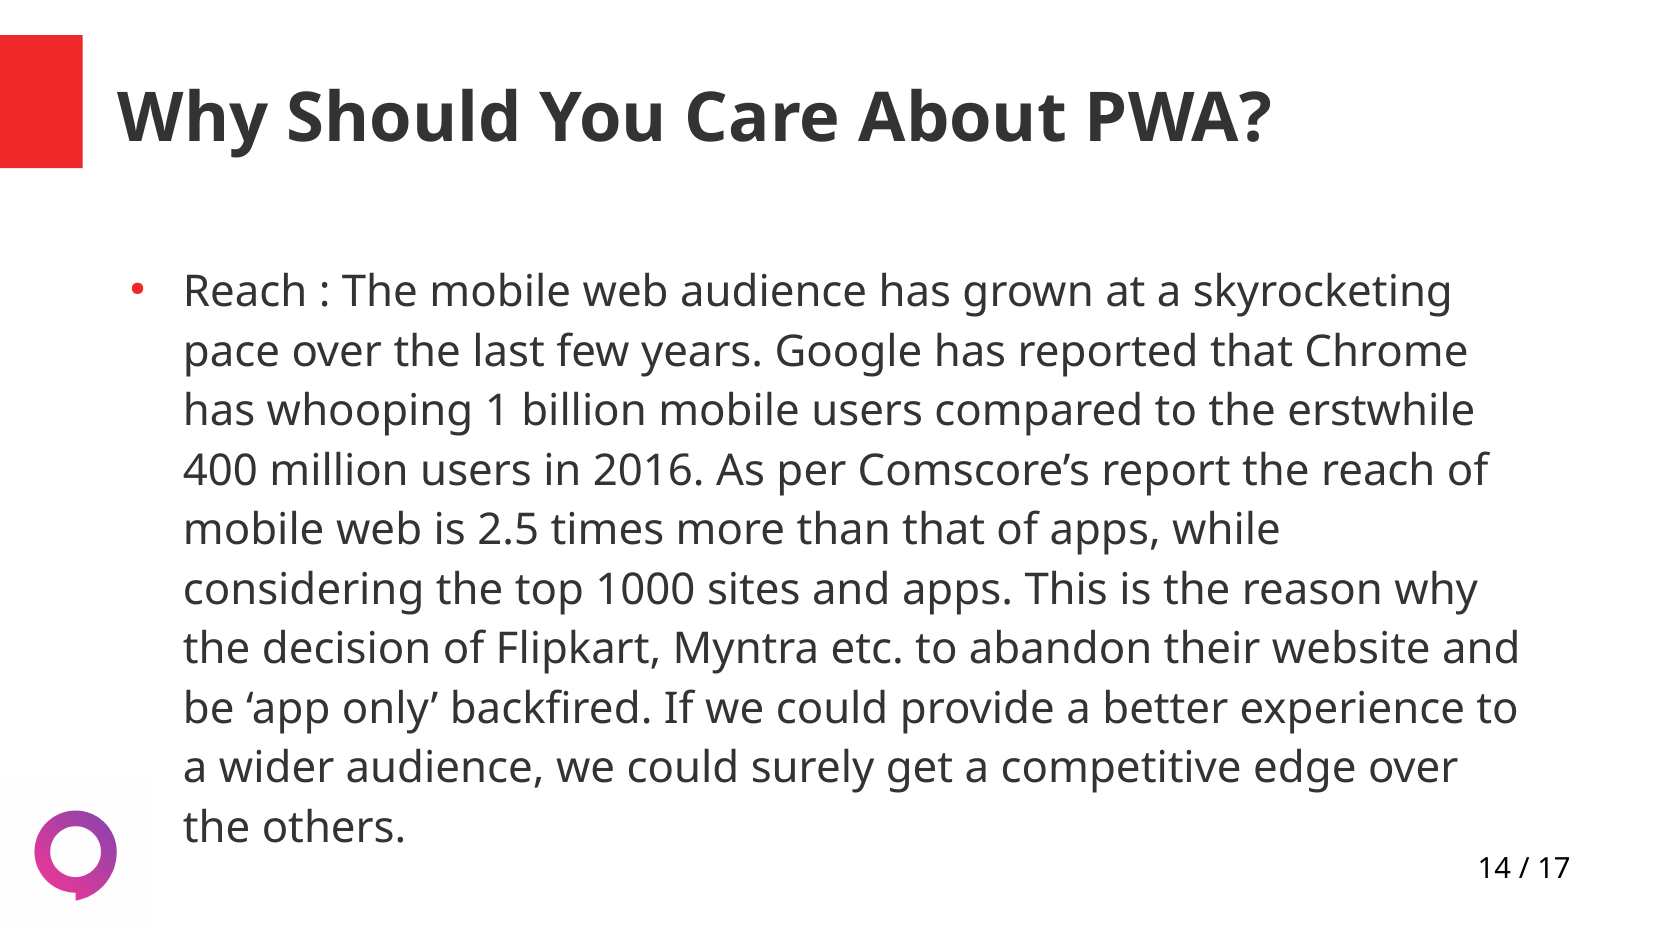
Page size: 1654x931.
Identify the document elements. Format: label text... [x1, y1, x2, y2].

list Reach : The mobile web audience has grown at a skyrocketing pace over the last few years. Google has reported that Chrome has whooping 1 billion mobile users compared to the erstwhile 400 million users in 2016. As per Comscore’s report the reach of mobile web is 2.5 times more than that of apps, while considering the top 1000 sites and apps. This is the reason why the decision of Flipkart, Myntra etc. to abandon their website and be ‘app only’ backfired. If we could provide a better experience to a wider audience, we could surely get a competitive edge over the others. [112, 259, 1530, 800]
picture [0, 780, 151, 931]
title Why Should You Care About PWA? [117, 36, 1571, 193]
